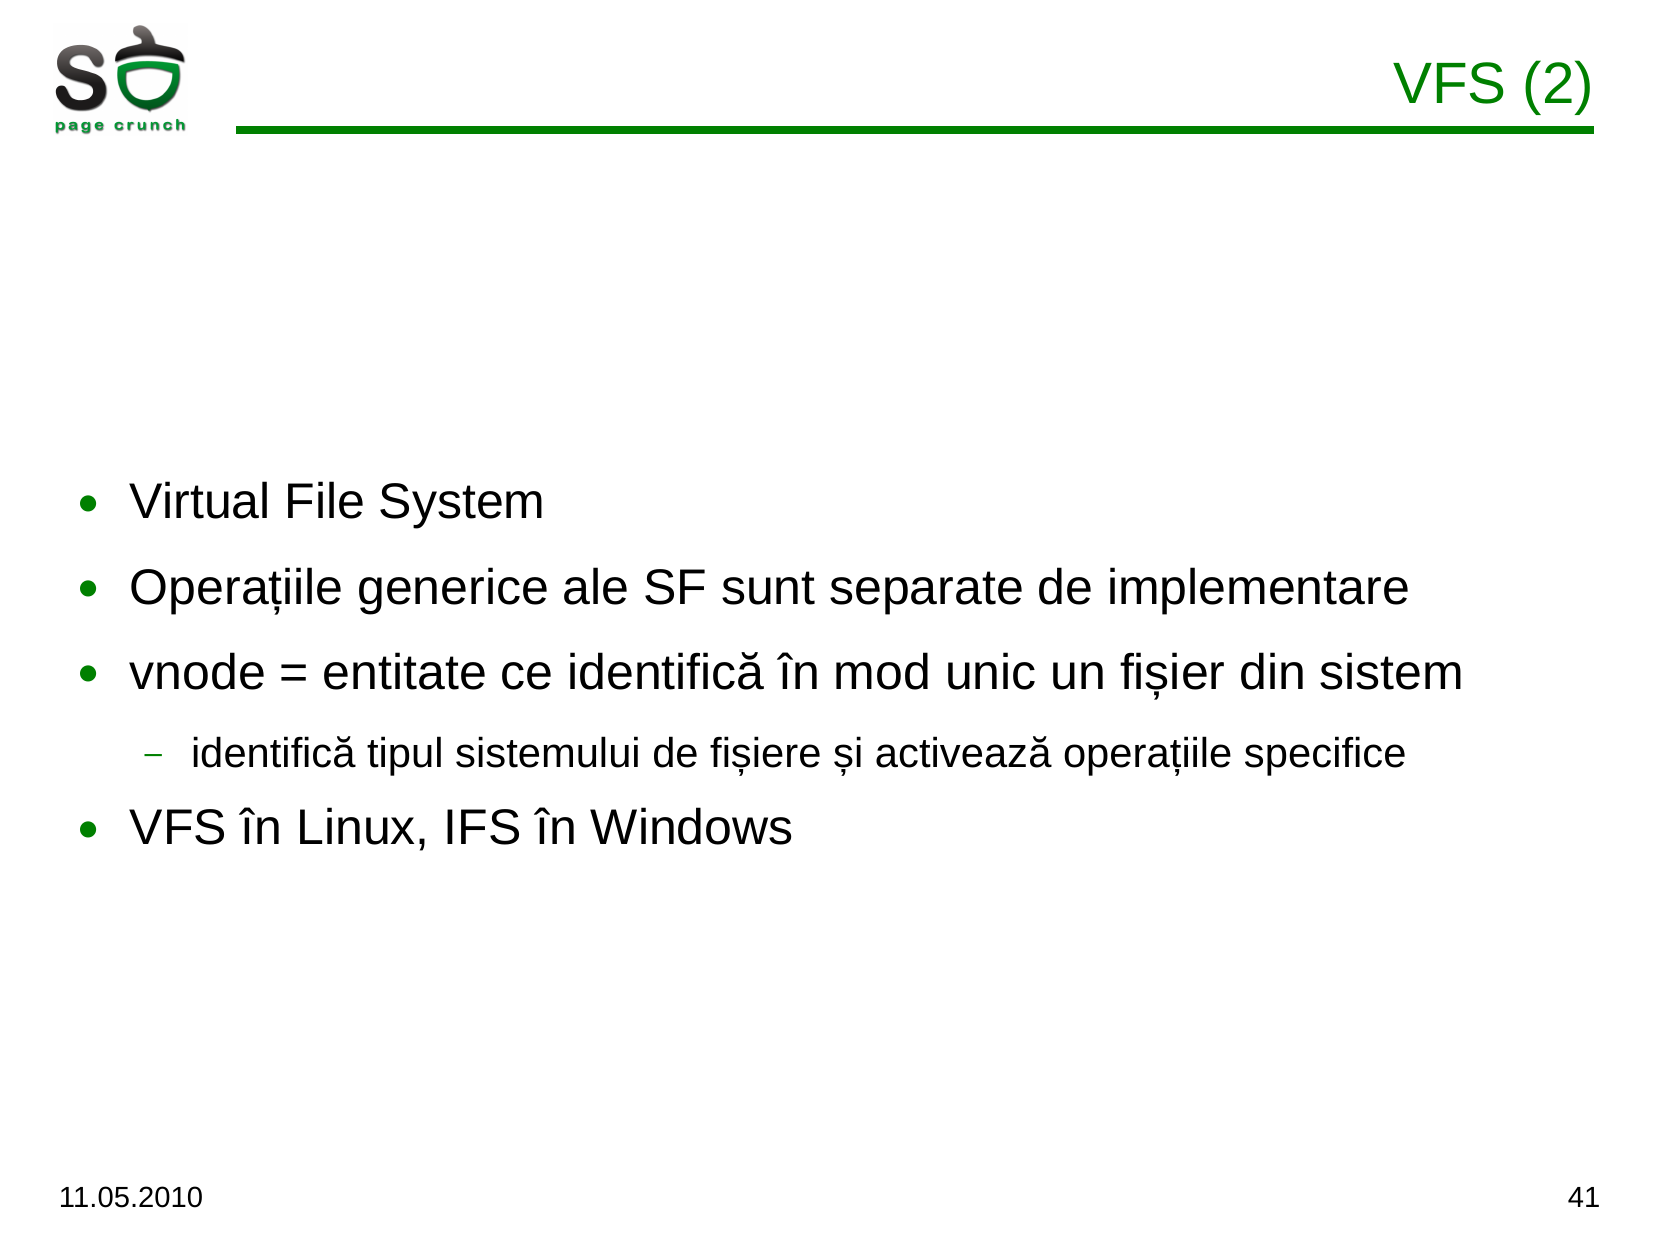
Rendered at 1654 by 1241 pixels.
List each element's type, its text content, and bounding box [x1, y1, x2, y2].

picture [53, 23, 188, 136]
list Virtual File System Operațiile generice ale SF sunt separate de implementare vnode = entitate ce identifică în mod unic un fișier din sistem identifică tipul sistemului de fișiere și activează operațiile specifice VFS în Linux, IFS în Windows [59, 177, 1595, 1152]
title VFS (2) [236, 49, 1595, 119]
